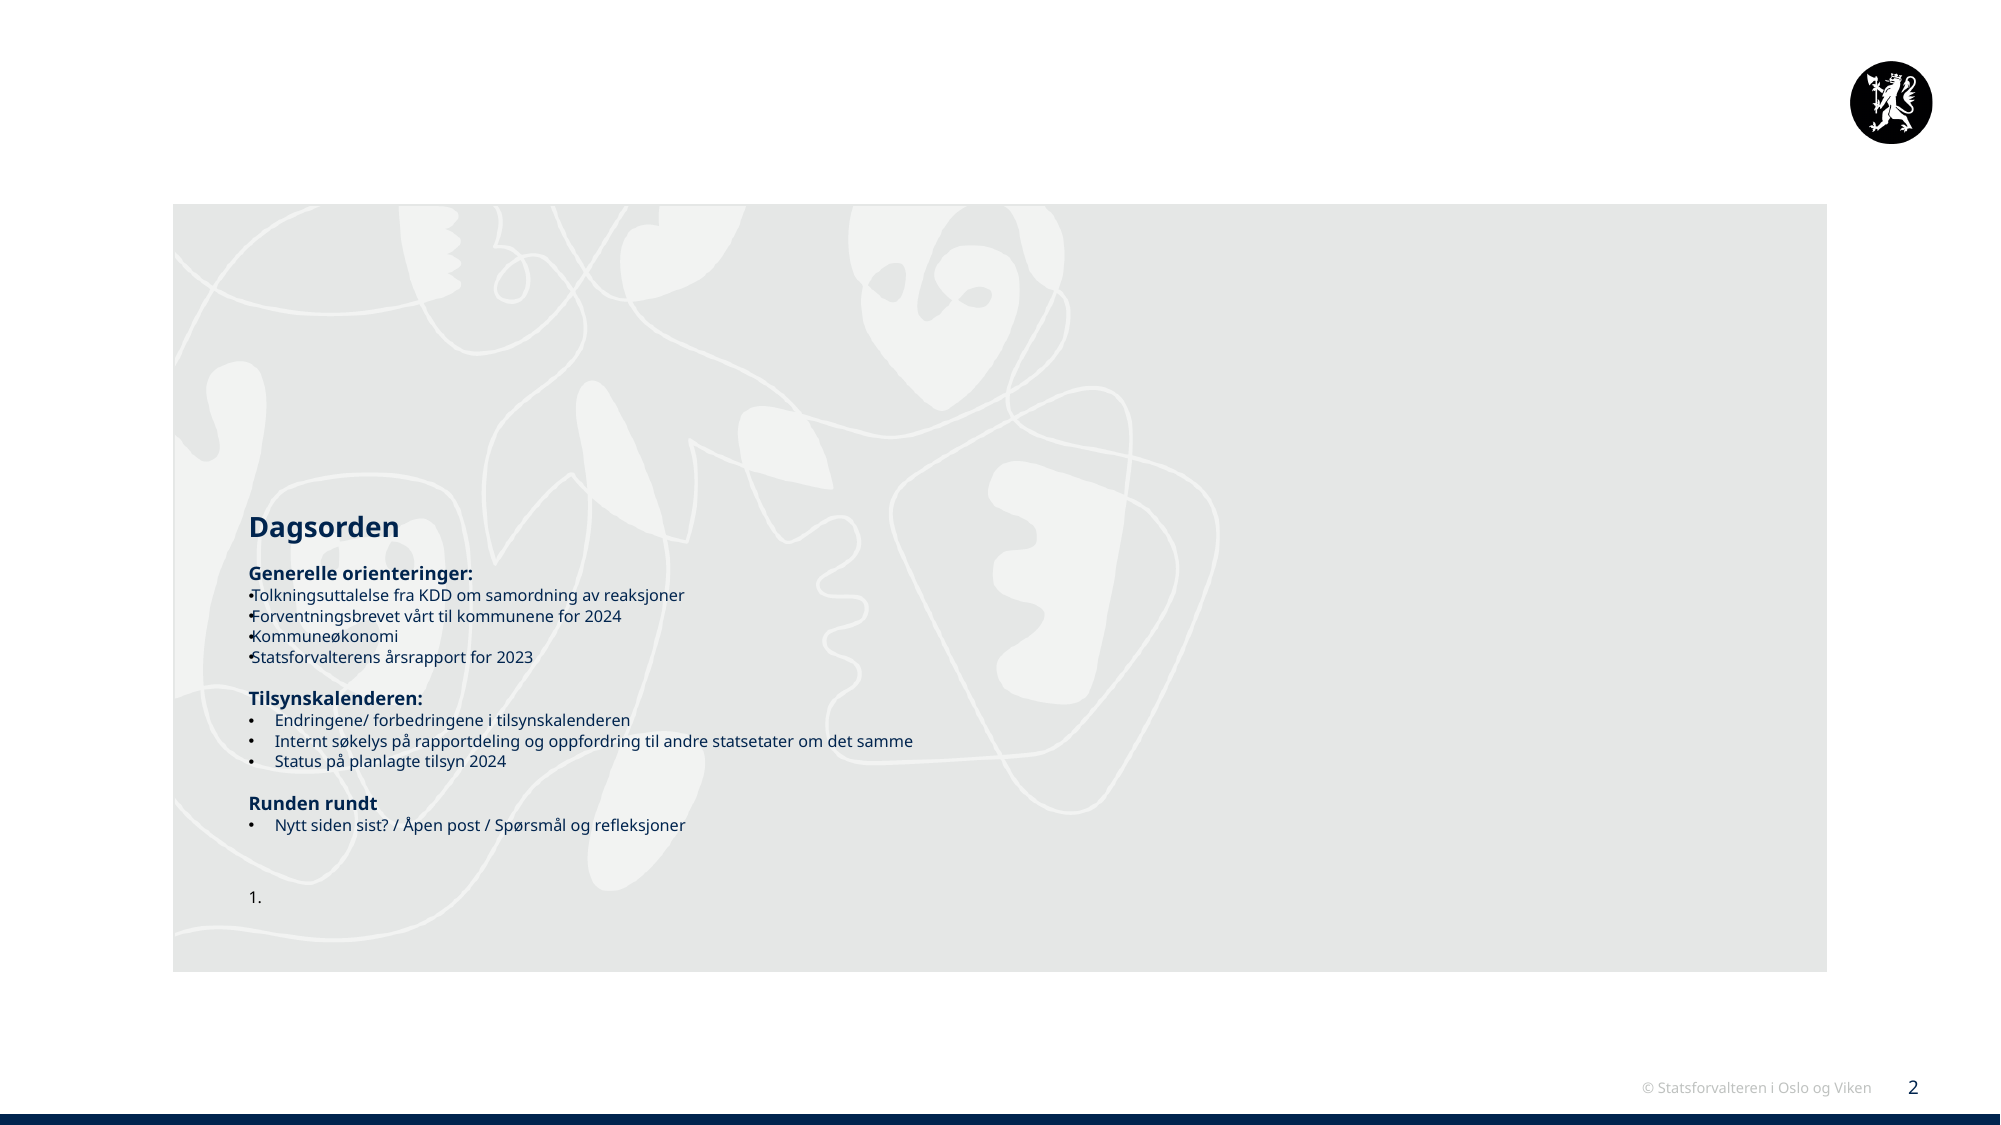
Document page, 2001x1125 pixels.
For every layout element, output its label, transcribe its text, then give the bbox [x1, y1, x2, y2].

list Dagsorden Generelle orienteringer: Tolkningsuttalelse fra KDD om samordning av reaksjoner Forventningsbrevet vårt til kommunene for 2024 Kommuneøkonomi Statsforvalterens årsrapport for 2023 Tilsynskalenderen: Endringene/ forbedringene i tilsynskalenderen Internt søkelys på rapportdeling og oppfordring til andre statsetater om det samme Status på planlagte tilsyn 2024 Runden rundt Nytt siden sist? / Åpen post / Spørsmål og refleksjoner [233, 385, 1646, 952]
